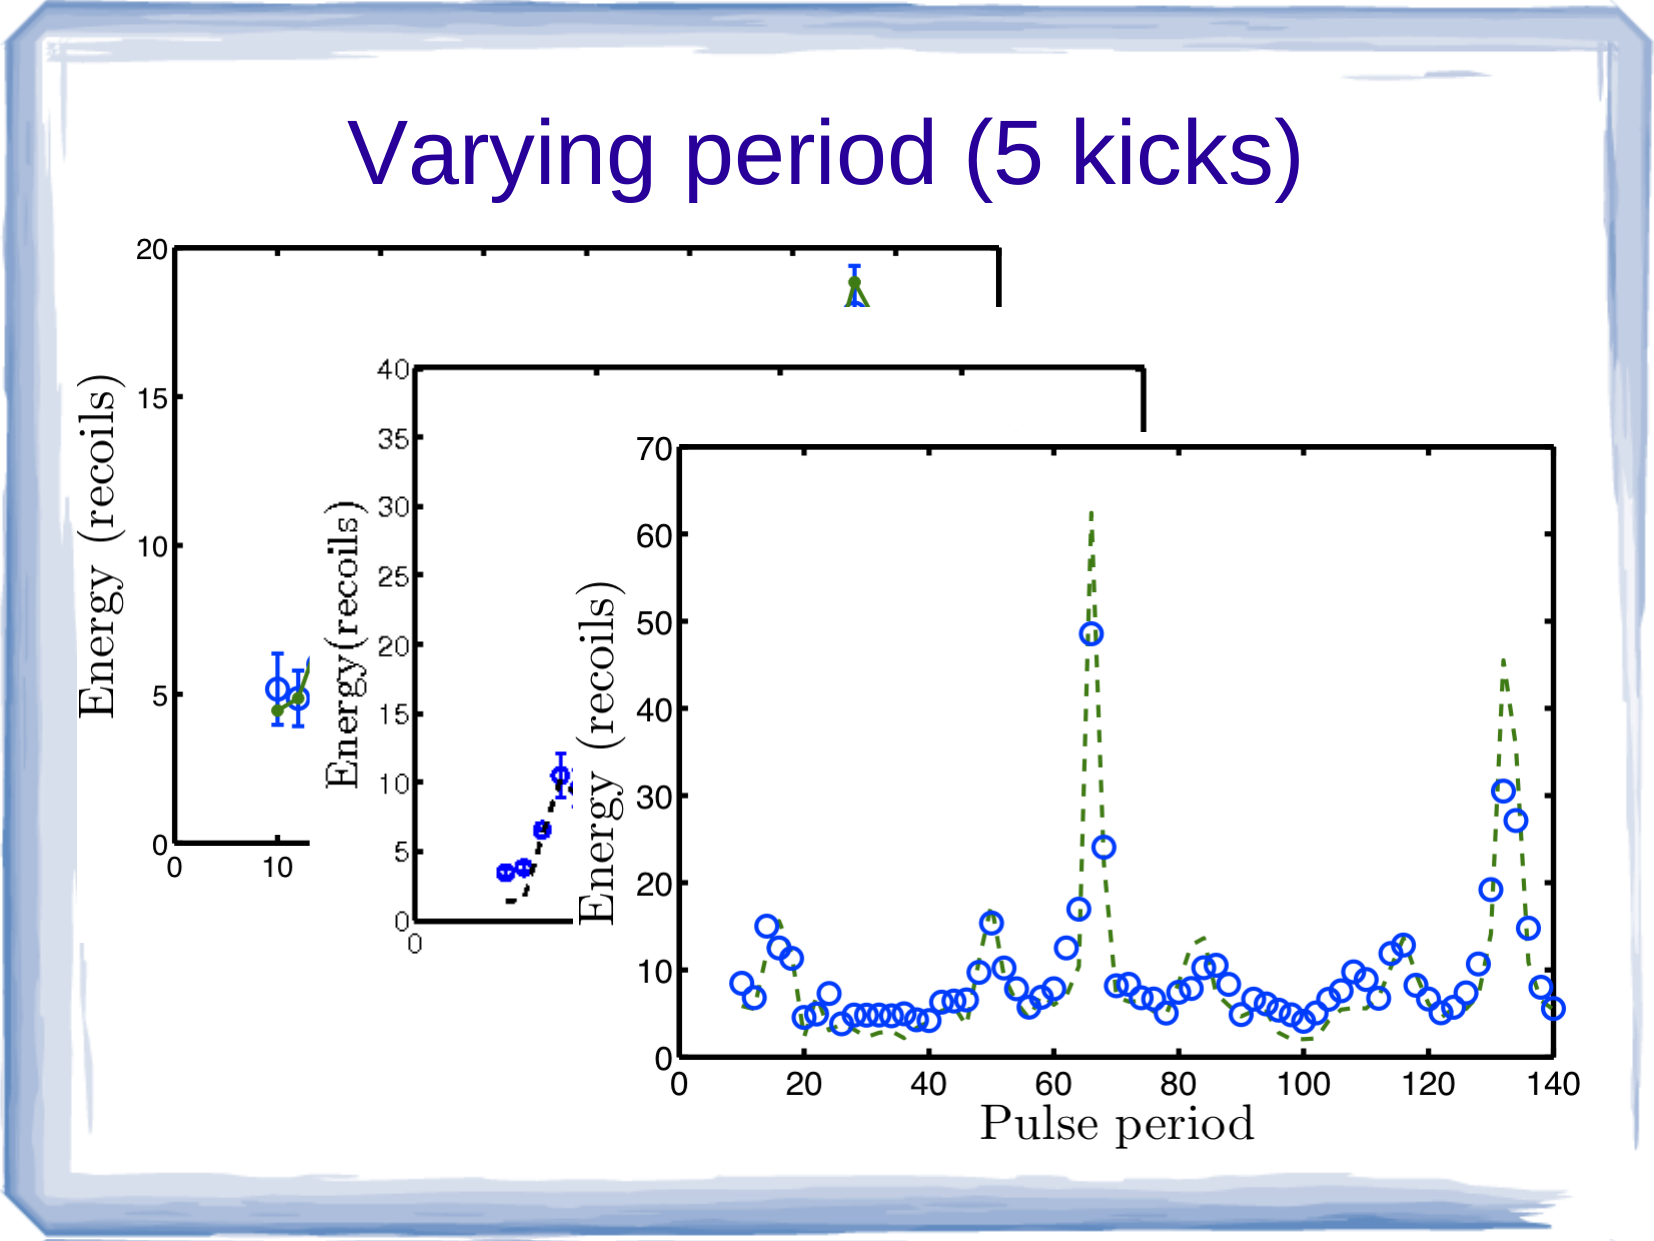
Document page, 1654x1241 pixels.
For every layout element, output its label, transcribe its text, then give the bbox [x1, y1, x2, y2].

picture [0, 0, 1654, 1241]
title Varying period (5 kicks) [82, 49, 1571, 257]
